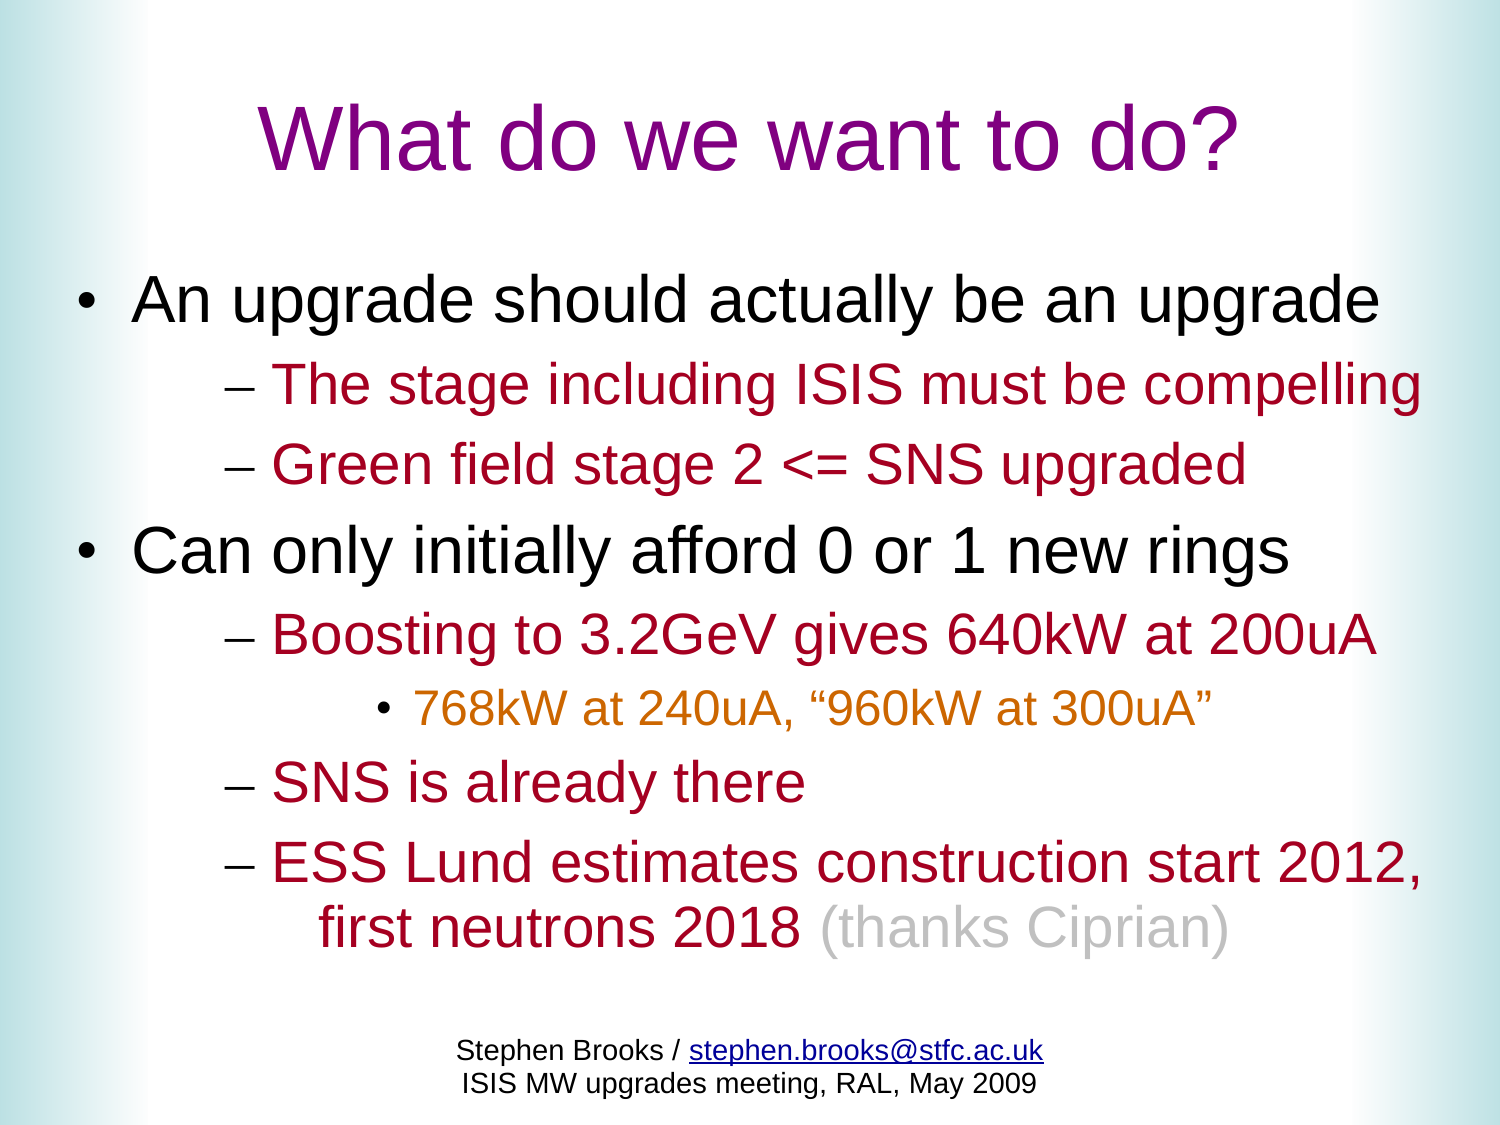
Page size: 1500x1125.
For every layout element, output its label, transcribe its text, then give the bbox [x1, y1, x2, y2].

title What do we want to do? [75, 52, 1425, 225]
list An upgrade should actually be an upgrade The stage including ISIS must be compelling Green field stage 2 <= SNS upgraded Can only initially afford 0 or 1 new rings Boosting to 3.2GeV gives 640kW at 200uA 768kW at 240uA, “960kW at 300uA” SNS is already there ESS Lund estimates construction start 2012, first neutrons 2018 (thanks Ciprian) [75, 262, 1425, 991]
